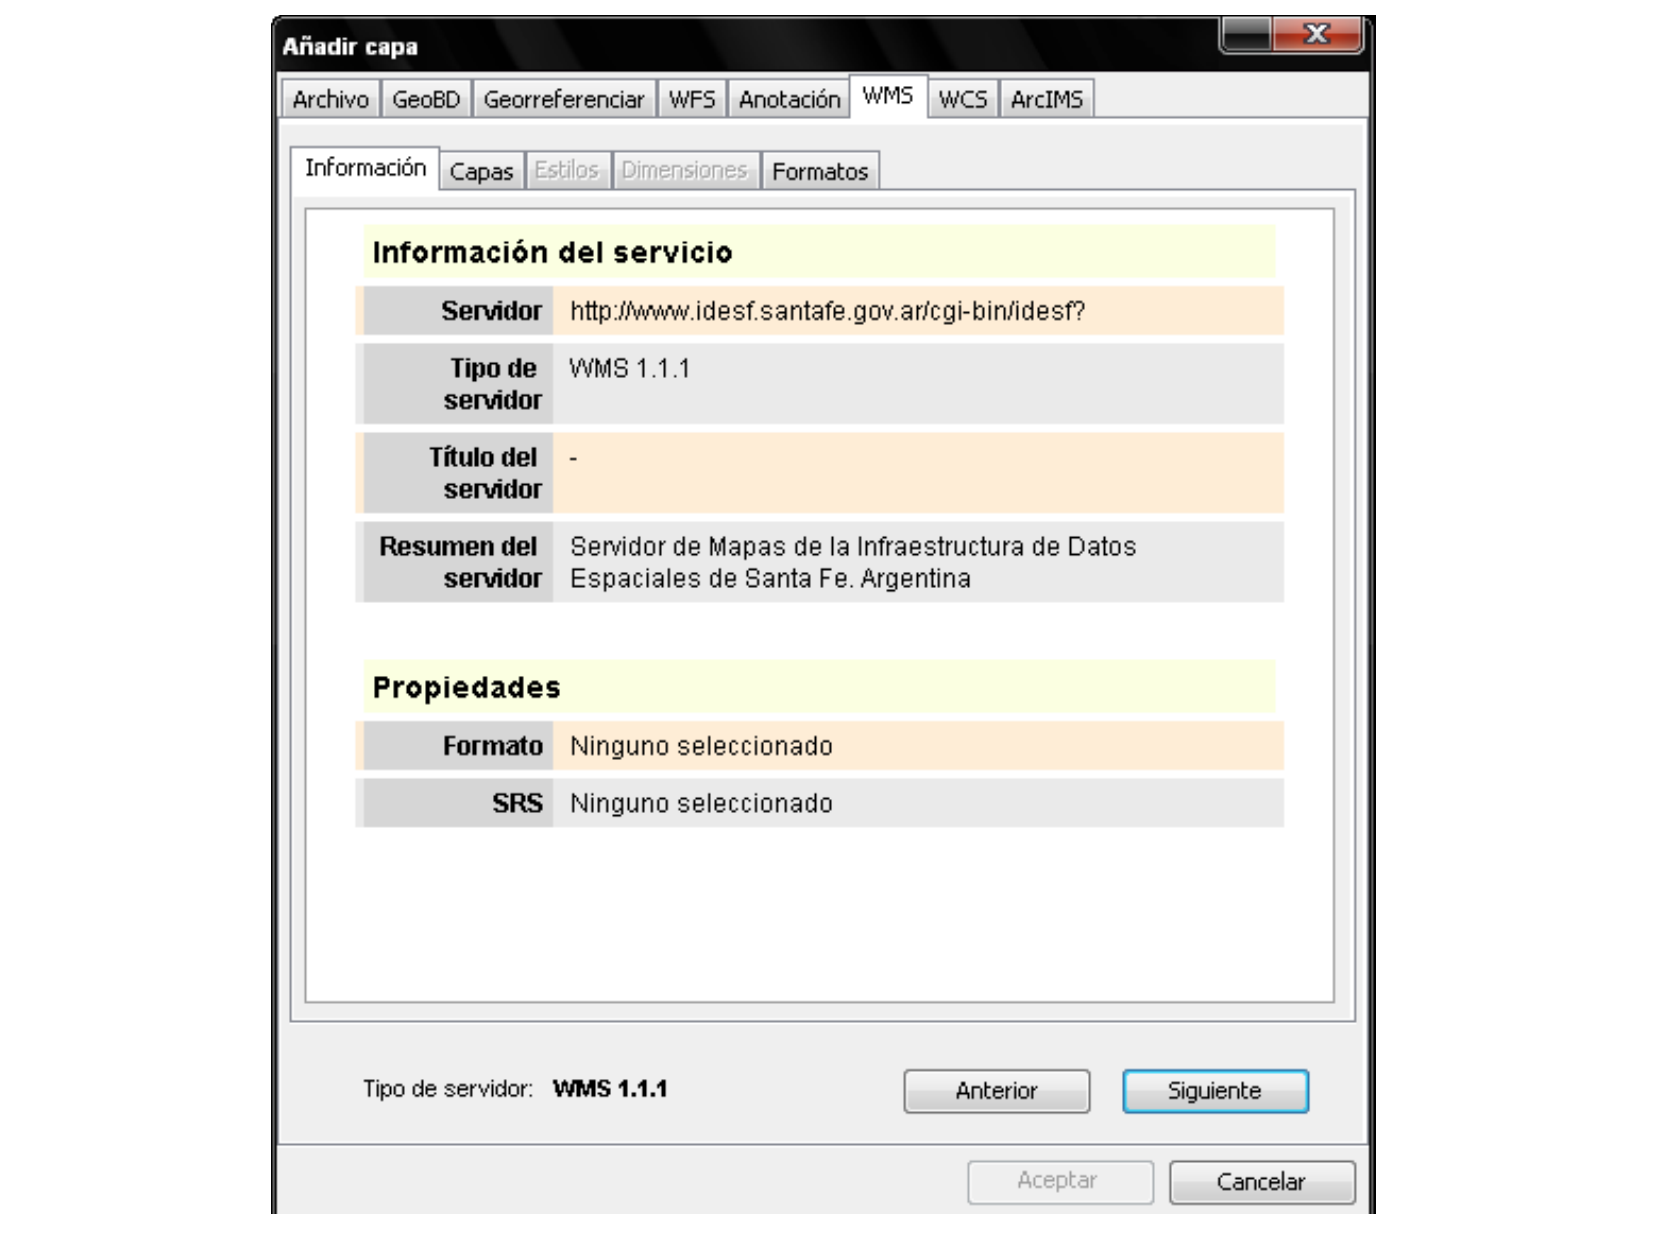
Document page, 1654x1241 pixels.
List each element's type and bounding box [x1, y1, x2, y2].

picture [271, 15, 1376, 1215]
